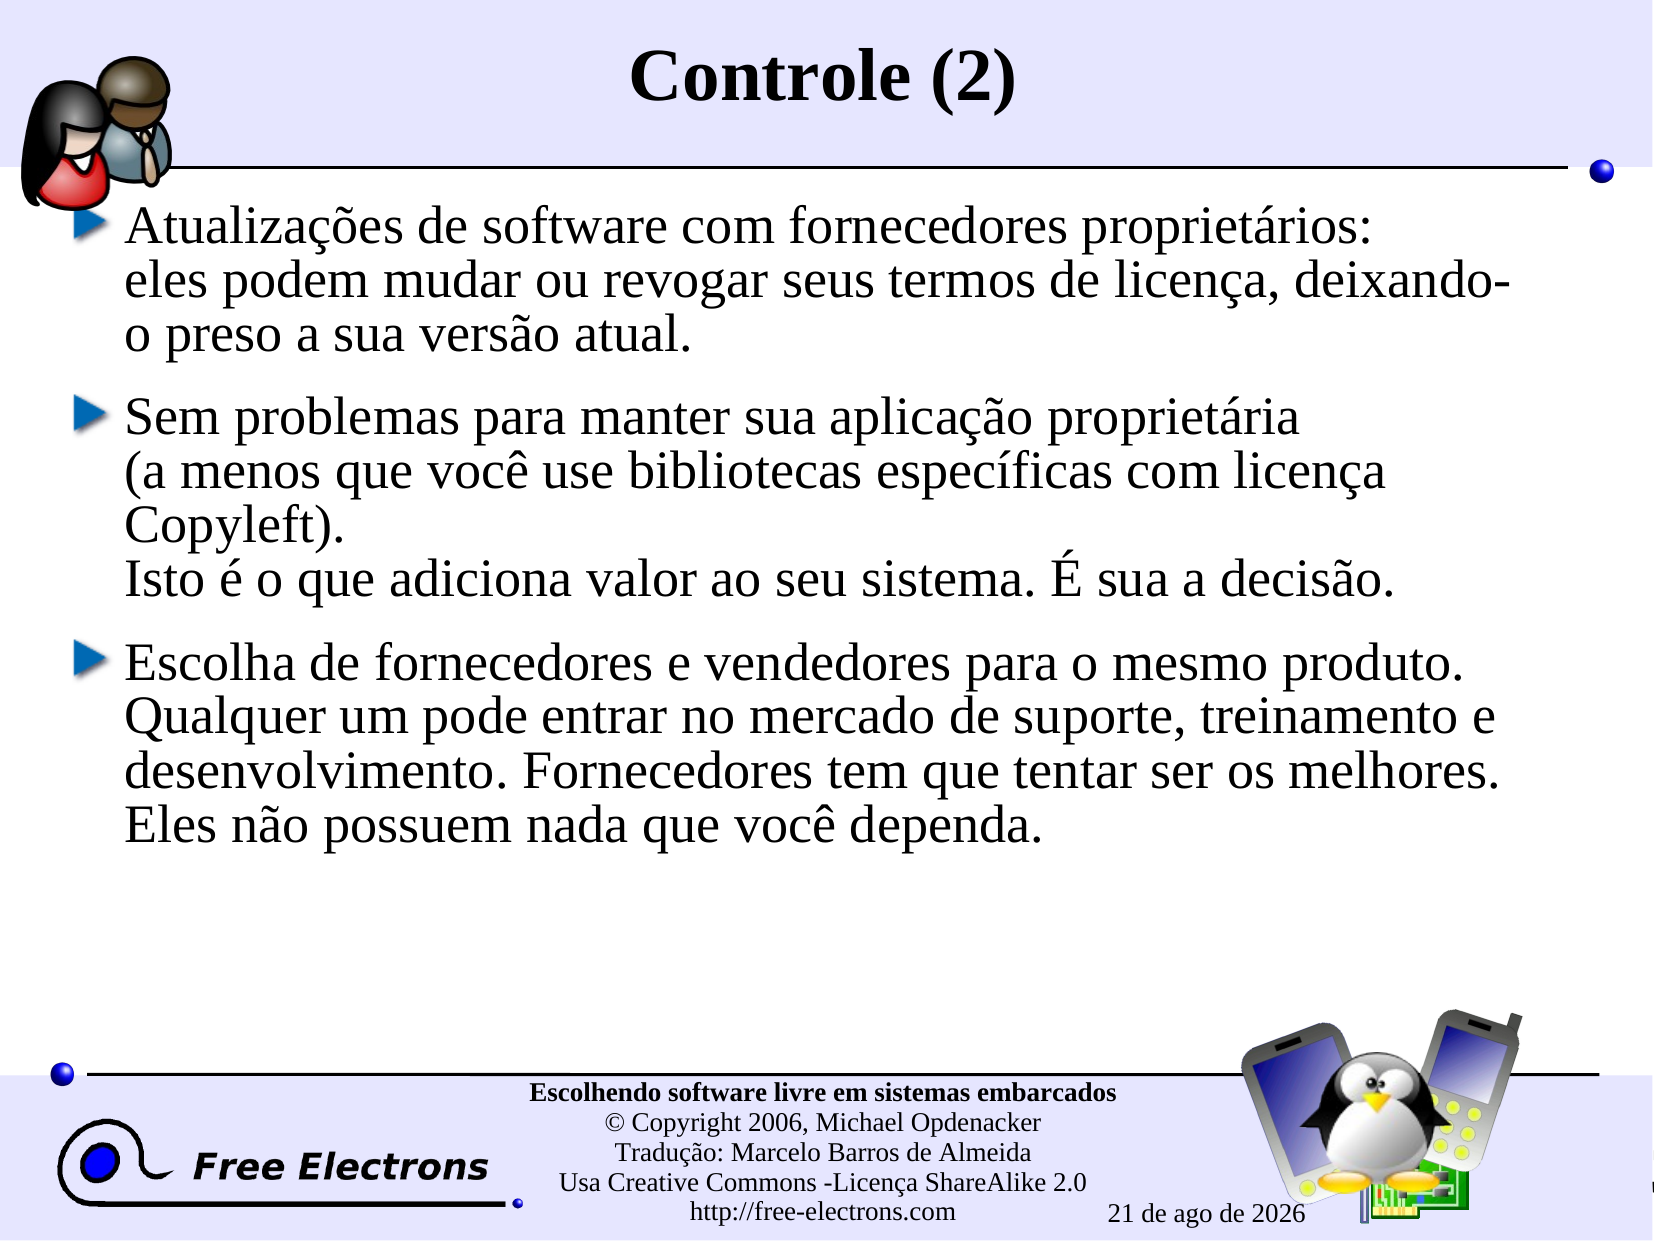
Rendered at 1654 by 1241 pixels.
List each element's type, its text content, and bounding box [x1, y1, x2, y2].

picture [50, 1108, 527, 1216]
picture [21, 56, 172, 211]
title Controle (2) [60, 25, 1551, 124]
list Atualizações de software com fornecedores proprietários: eles podem mudar ou revogar seus termos de licença, deixando-o preso a sua versão atual. Sem problemas para manter sua aplicação proprietária (a menos que você use bibliotecas específicas com licença Copyleft). Isto é o que adiciona valor ao seu sistema. É sua a decisão. Escolha de fornecedores e vendedores para o mesmo produto. Qualquer um pode entrar no mercado de suporte, treinamento e desenvolvimento. Fornecedores tem que tentar ser os melhores. Eles não possuem nada que você dependa. [53, 200, 1515, 1050]
picture [1225, 1007, 1537, 1241]
